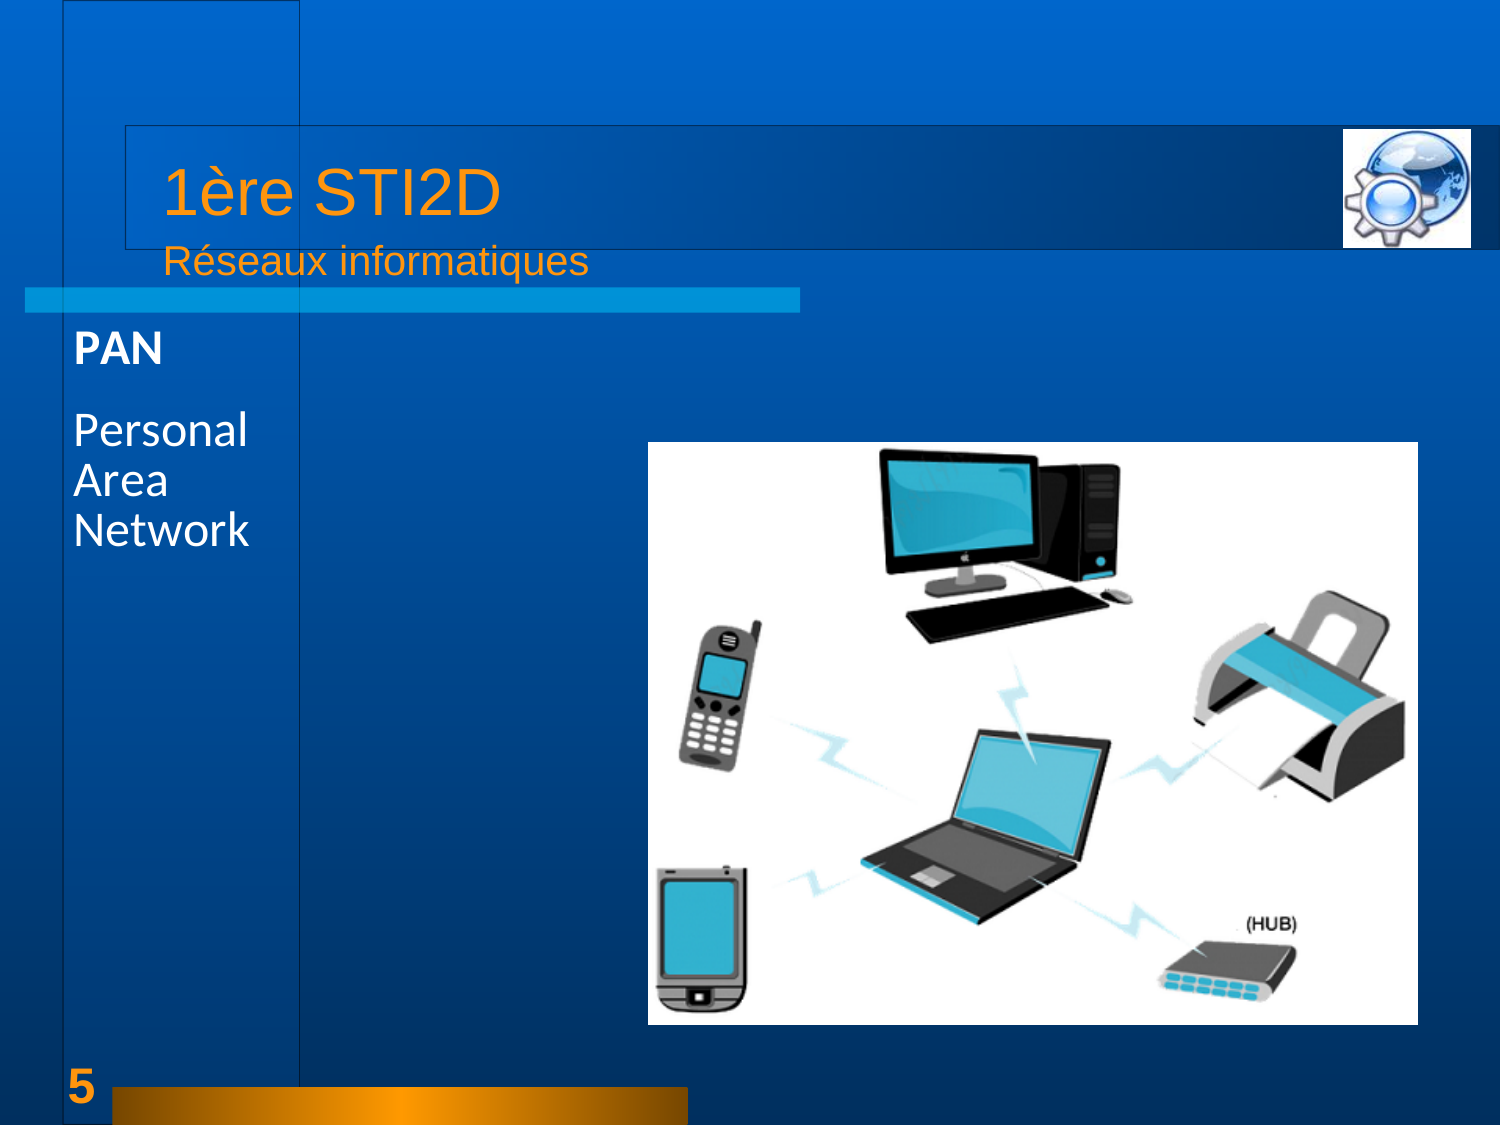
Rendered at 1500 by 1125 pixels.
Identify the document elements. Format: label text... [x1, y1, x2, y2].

text_box PAN Personal Area Network [59, 319, 1477, 779]
picture [1343, 129, 1471, 248]
picture [648, 442, 1418, 1025]
